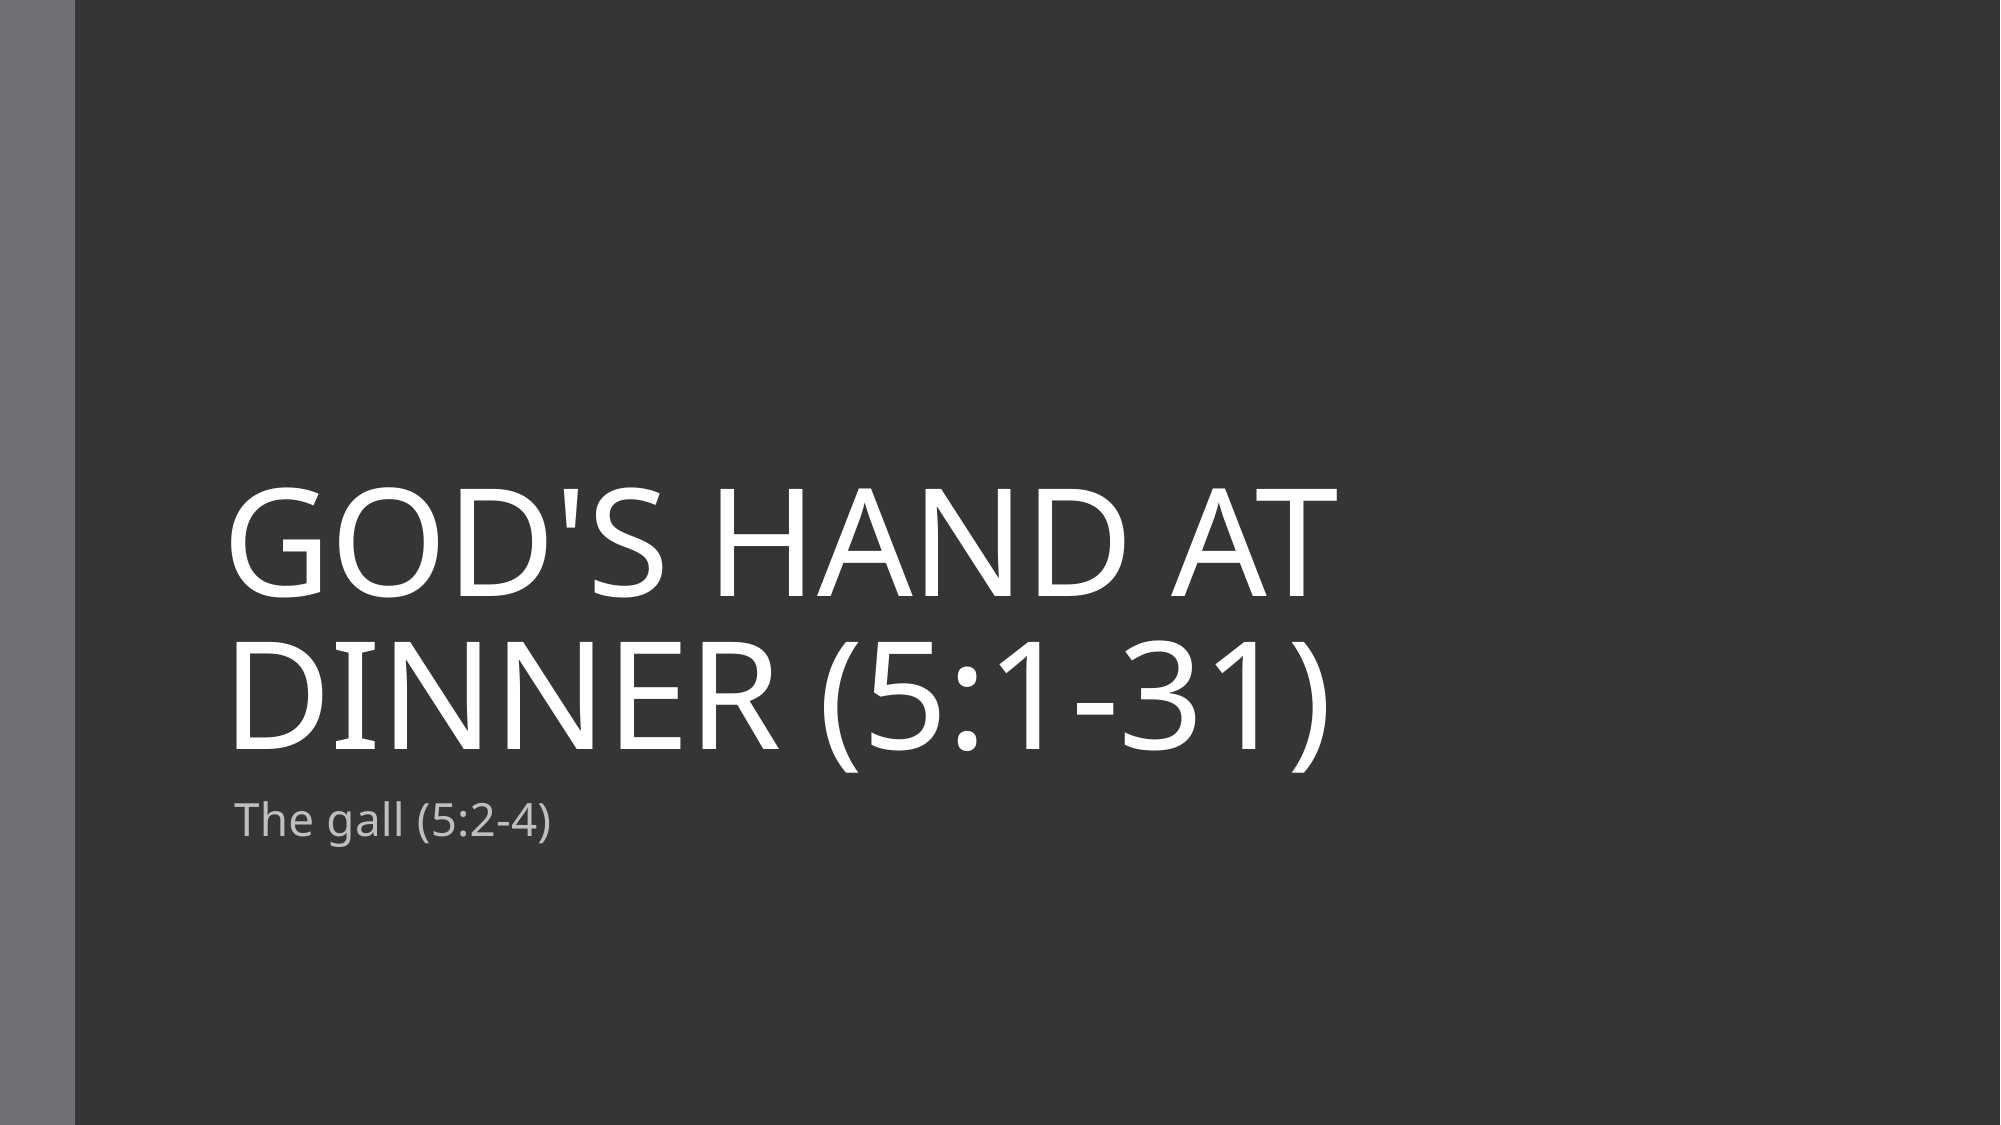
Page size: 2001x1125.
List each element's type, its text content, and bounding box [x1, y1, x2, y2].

title GOD'S HAND AT DINNER (5:1-31) [206, 124, 1752, 787]
subtitle The gall (5:2-4) [206, 787, 1752, 1066]
